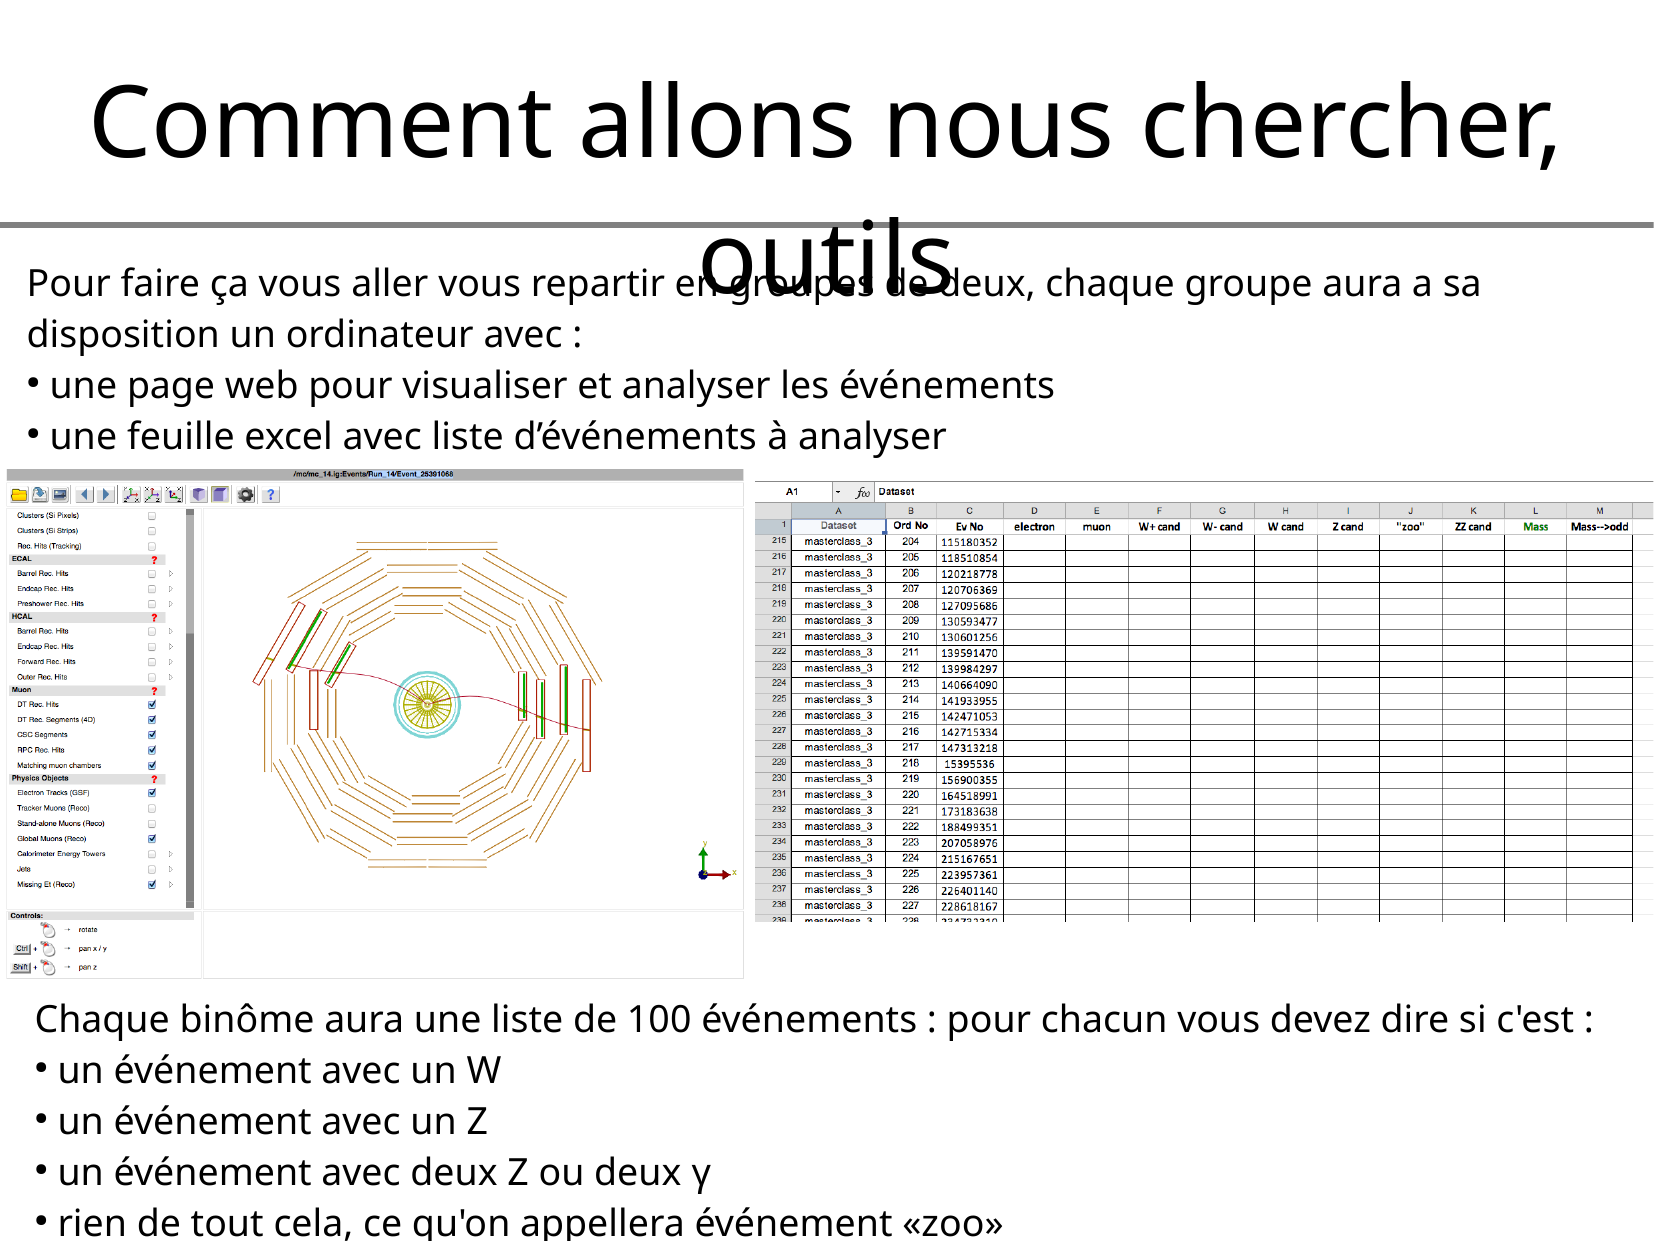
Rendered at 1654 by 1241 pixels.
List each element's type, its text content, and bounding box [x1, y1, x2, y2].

text_box Pour faire ça vous aller vous repartir en groupes de deux, chaque groupe aura a sa disposition un ordinateur avec : une page web pour visualiser et analyser les événements une feuille excel avec liste d’événements à analyser [11, 249, 1625, 480]
text_box Chaque binôme aura une liste de 100 événements : pour chacun vous devez dire si c'est : un événement avec un W un événement avec un Z un événement avec deux Z ou deux γ rien de tout cela, ce qu'on appellera événement «zoo» [19, 984, 1633, 1215]
text_box Comment allons nous chercher, outils [0, 43, 1654, 173]
picture [5, 469, 1654, 981]
